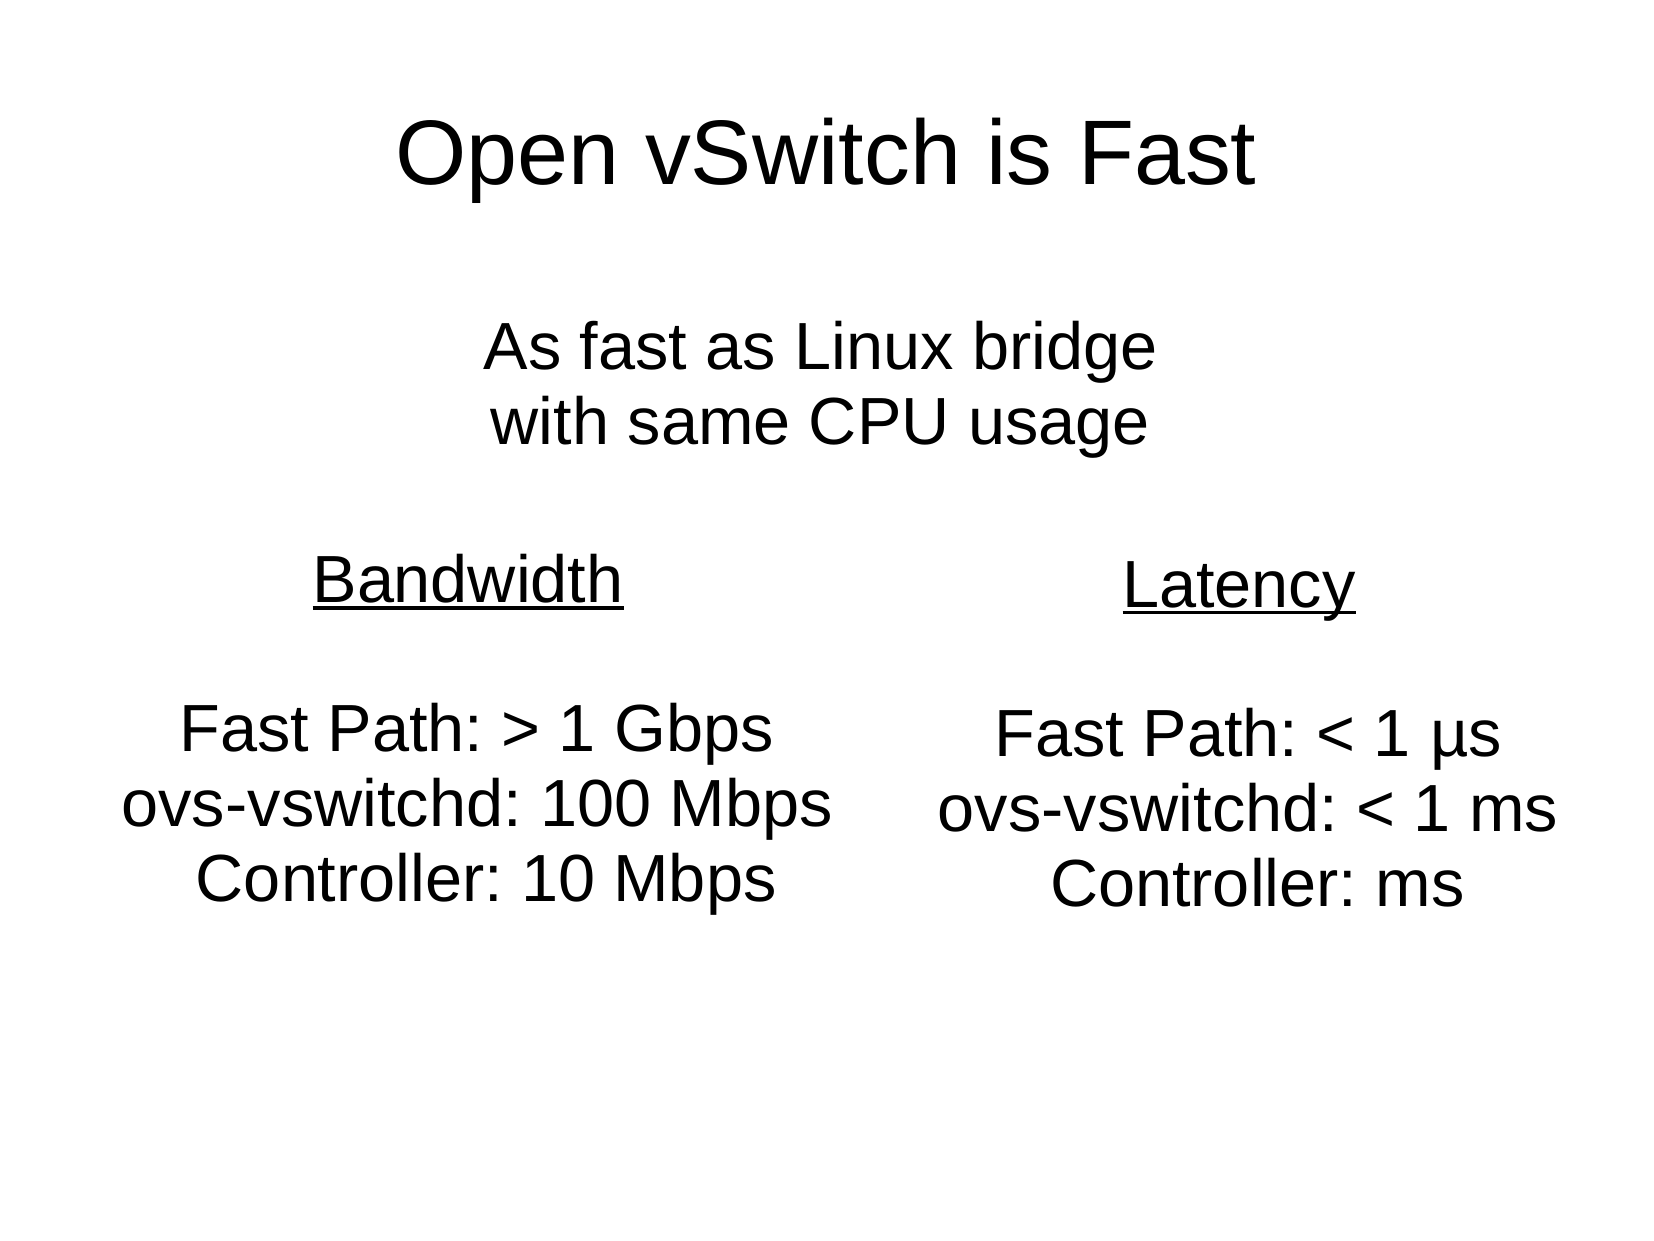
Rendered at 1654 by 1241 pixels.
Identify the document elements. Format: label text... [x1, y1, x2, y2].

text_box As fast as Linux bridge with same CPU usage [127, 302, 1514, 467]
title Open vSwitch is Fast [82, 56, 1571, 250]
subtitle Bandwidth Fast Path: > 1 Gbps ovs-vswitchd: 100 Mbps Controller: 10 Mbps [97, 451, 839, 1006]
text_box Latency Fast Path: < 1 µs ovs-vswitchd: < 1 ms Controller: ms [906, 451, 1572, 1016]
